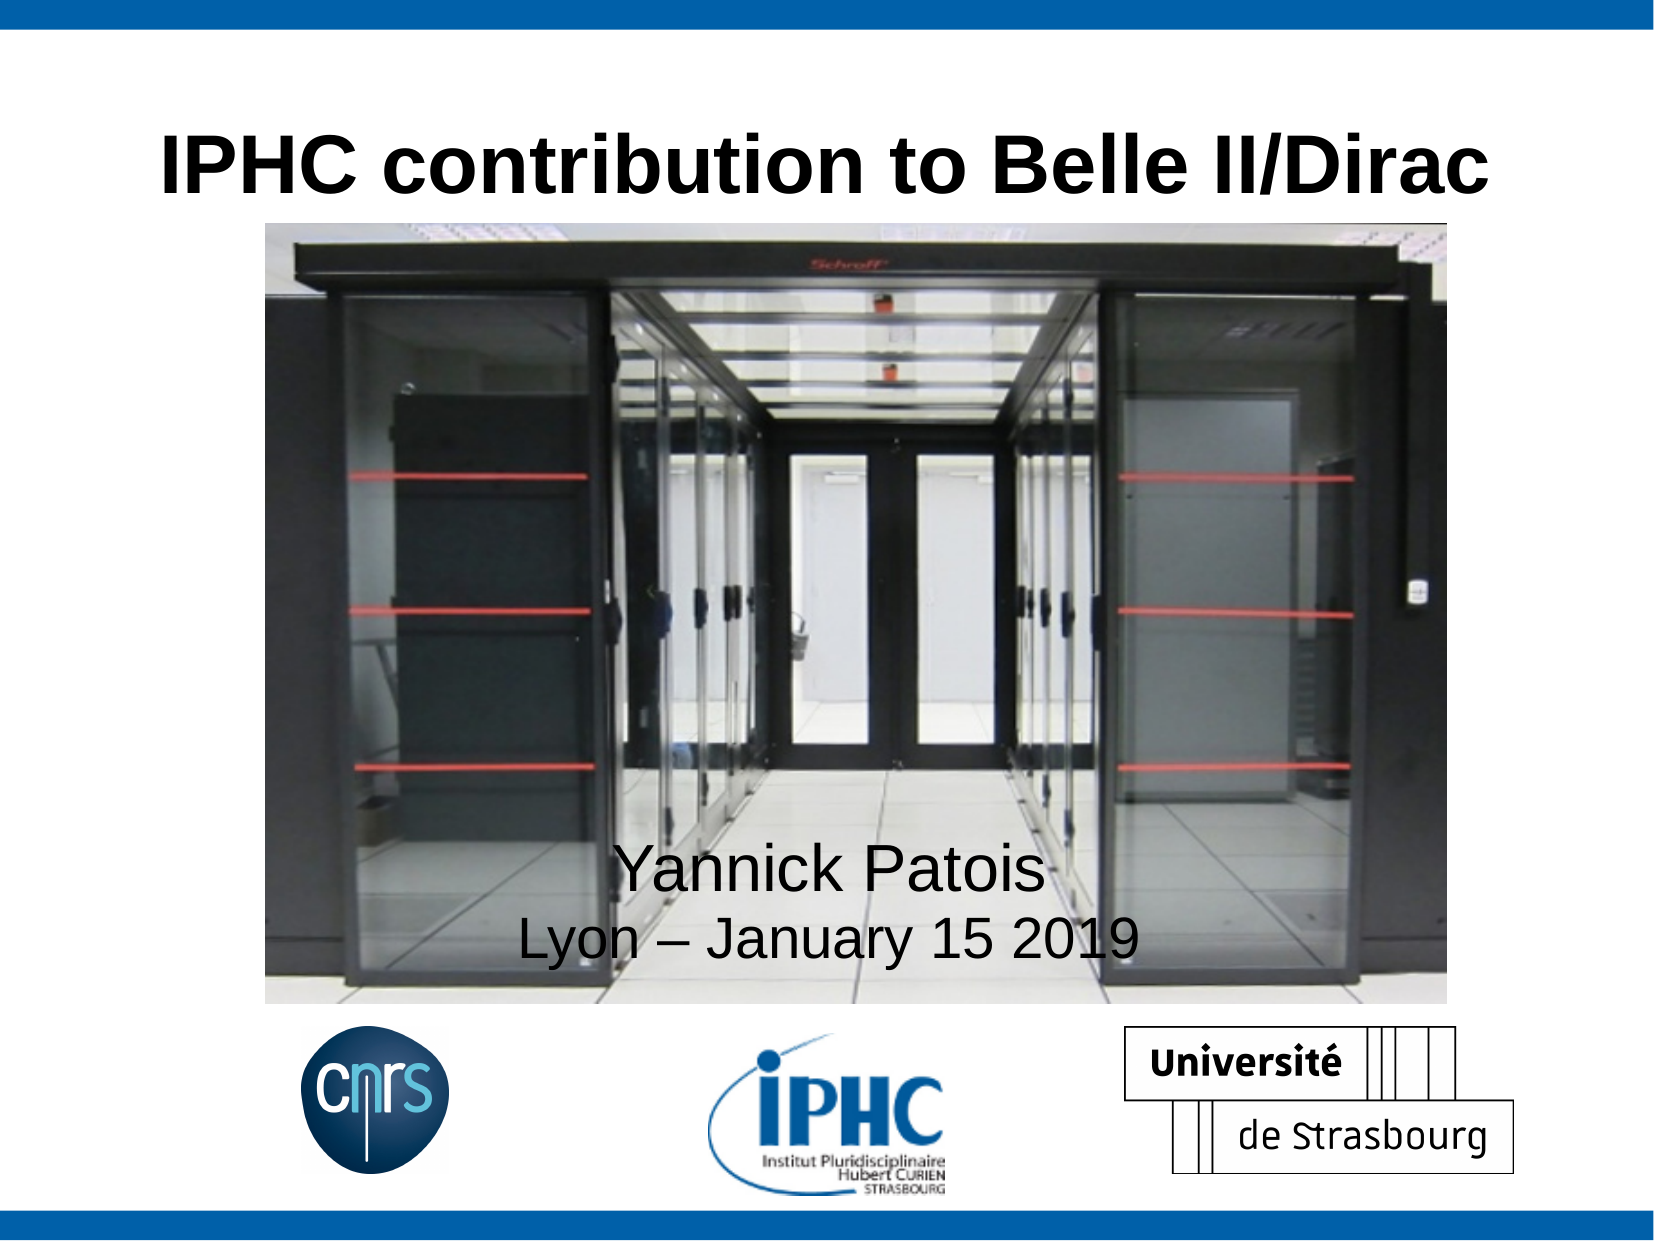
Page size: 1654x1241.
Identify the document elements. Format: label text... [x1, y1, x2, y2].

picture [301, 1026, 449, 1174]
text_box Yannick Patois Lyon – January 15 2019 [324, 797, 1335, 1004]
picture [708, 1033, 945, 1196]
picture [1124, 1026, 1514, 1174]
picture [265, 266, 1447, 1004]
text_box IPHC contribution to Belle II/Dirac [56, 64, 1595, 266]
